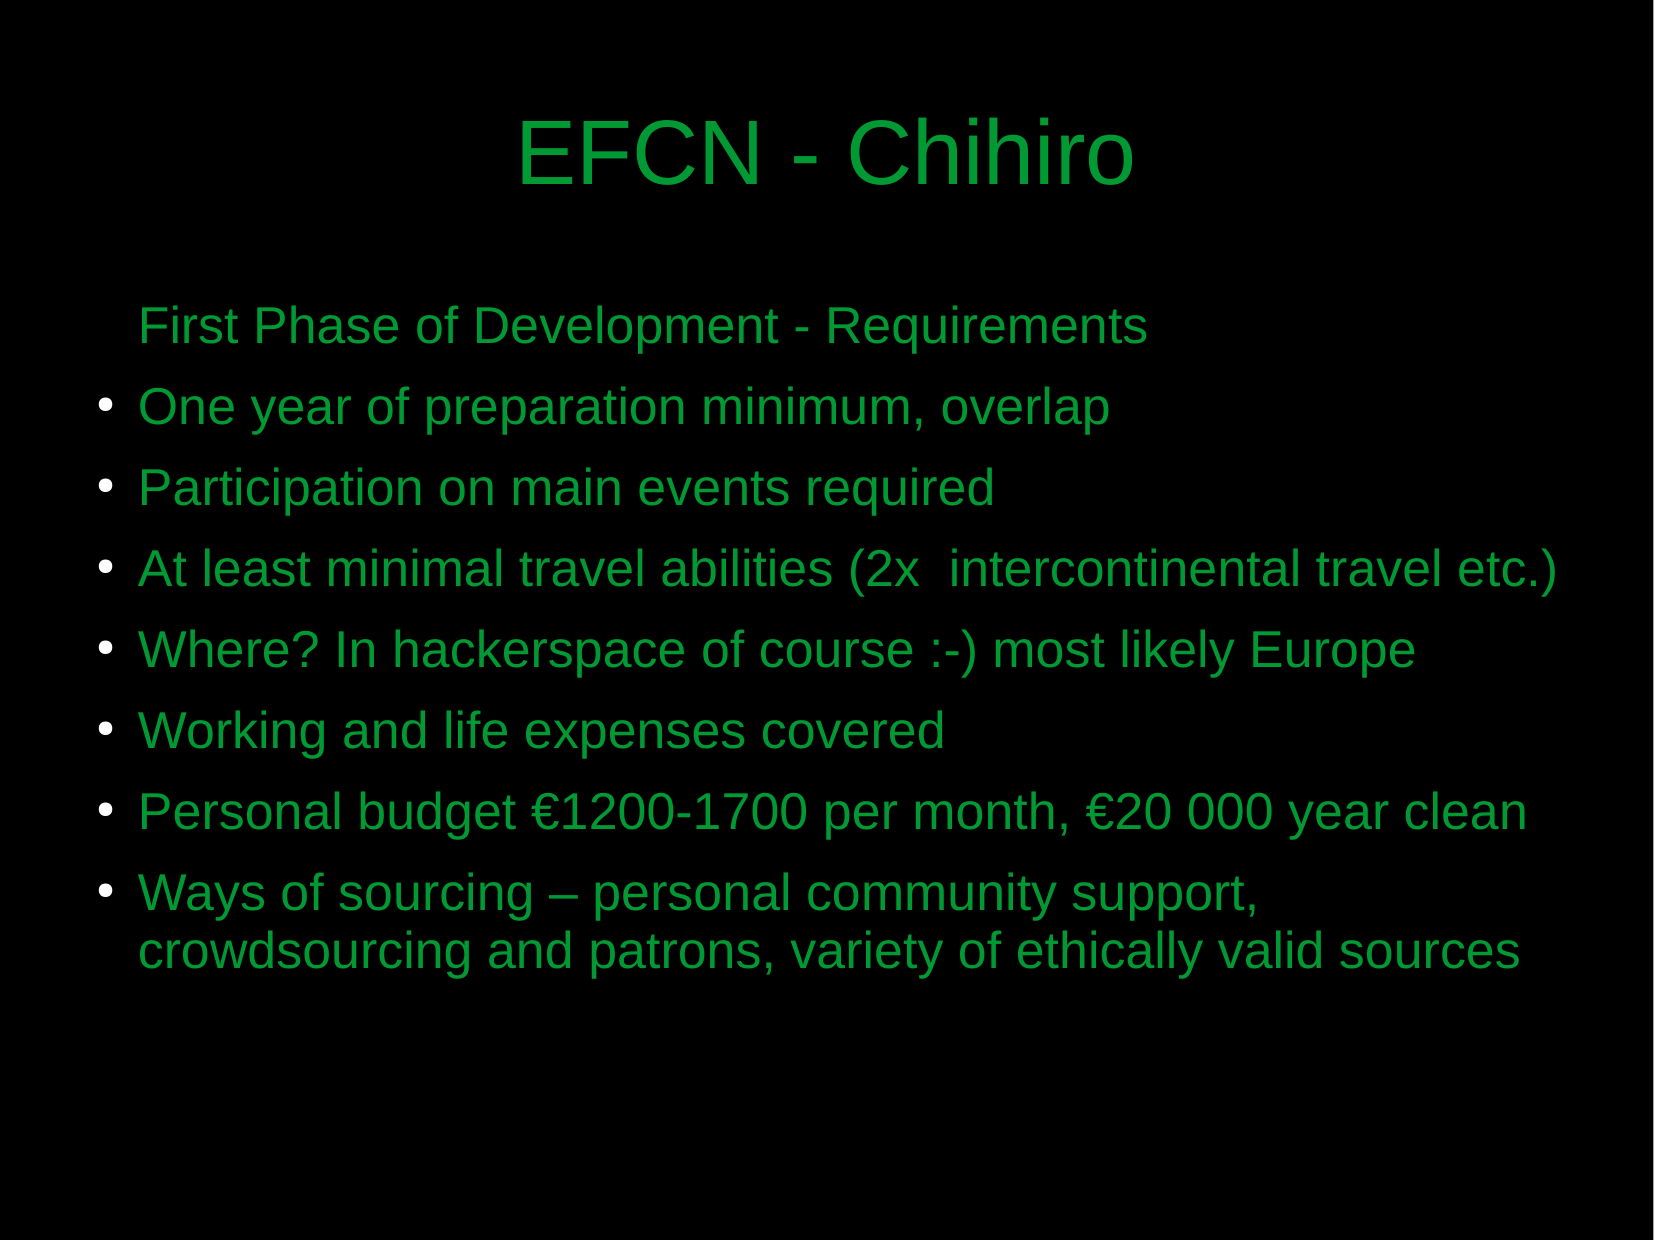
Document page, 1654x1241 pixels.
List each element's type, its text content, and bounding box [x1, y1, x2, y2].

title EFCN - Chihiro [82, 49, 1571, 257]
list First Phase of Development - Requirements One year of preparation minimum, overlap Participation on main events required At least minimal travel abilities (2x intercontinental travel etc.) Where? In hackerspace of course :-) most likely Europe Working and life expenses covered Personal budget €1200-1700 per month, €20 000 year clean Ways of sourcing – personal community support, crowdsourcing and patrons, variety of ethically valid sources [82, 296, 1571, 1016]
